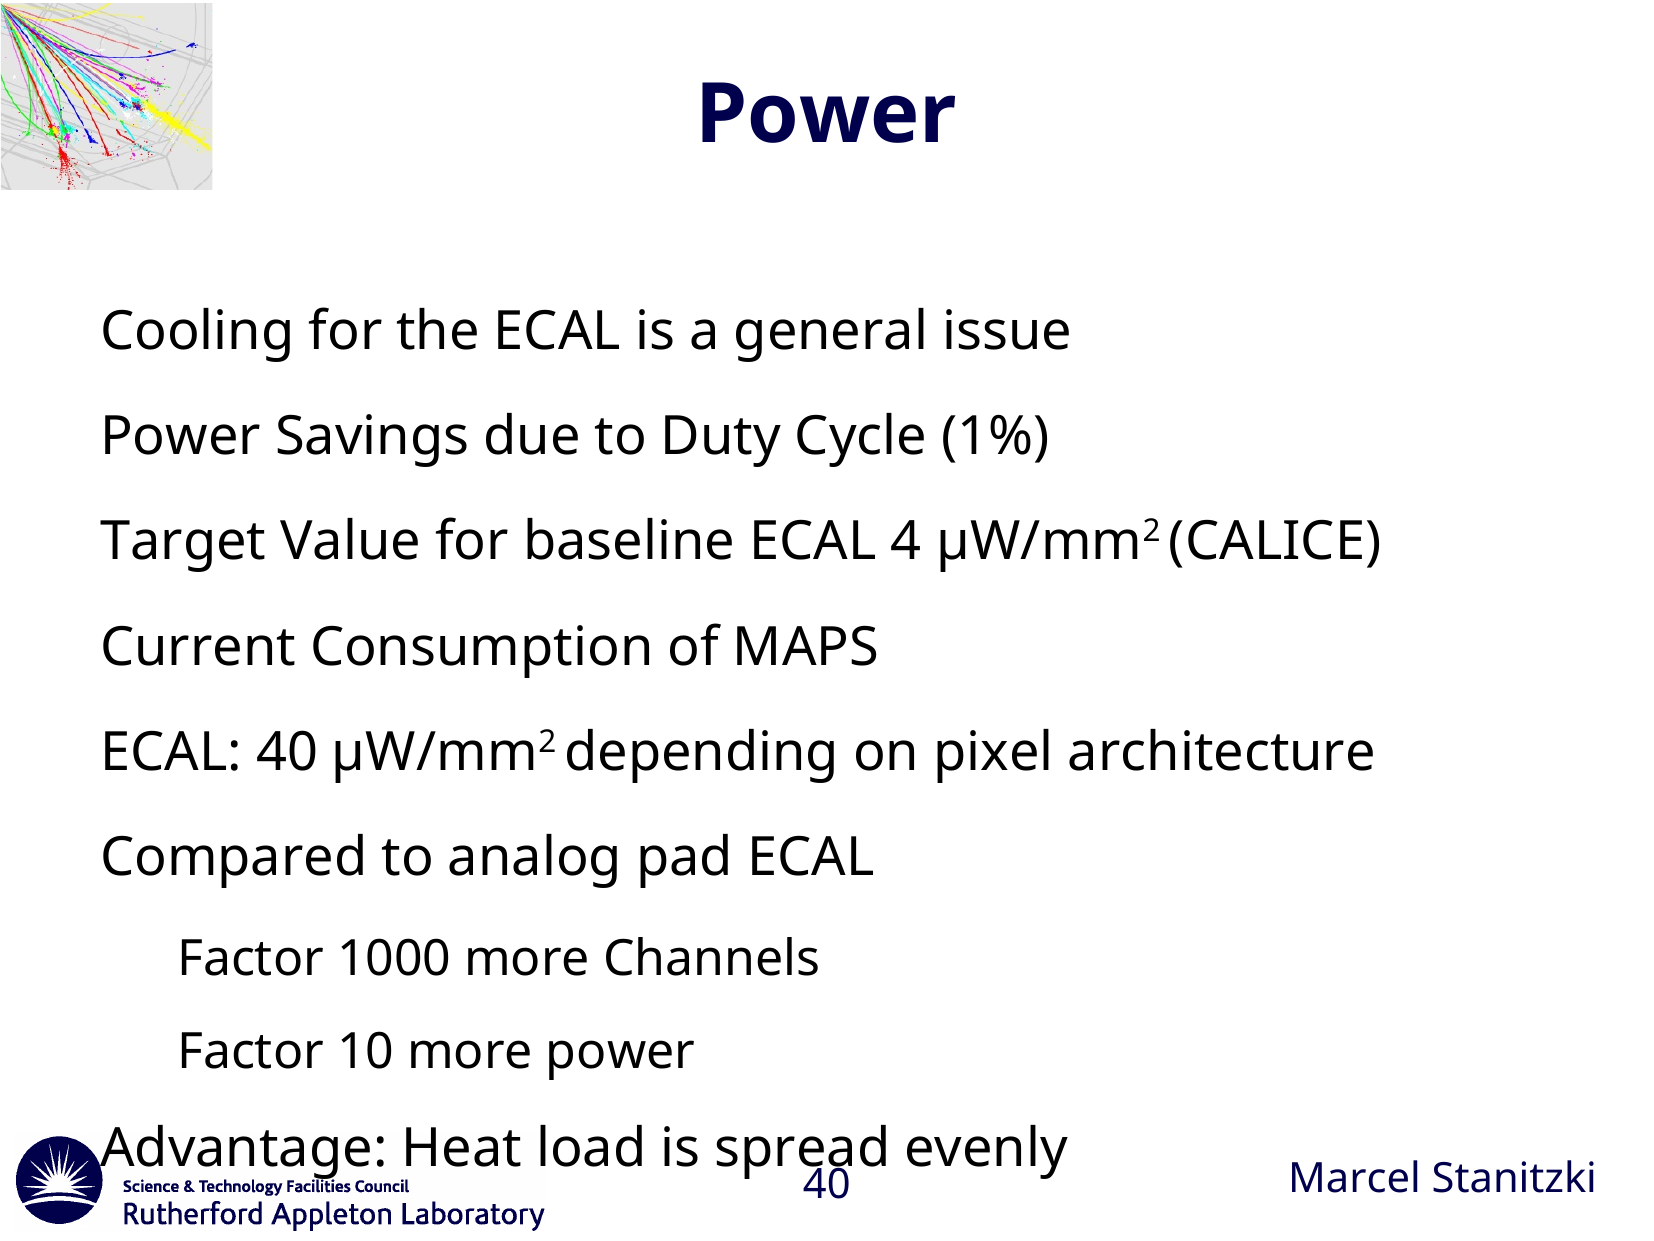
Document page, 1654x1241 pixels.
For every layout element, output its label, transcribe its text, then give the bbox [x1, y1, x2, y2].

picture [14, 1133, 545, 1231]
picture [111, 1133, 123, 1150]
picture [142, 1140, 158, 1163]
picture [411, 1133, 431, 1144]
picture [0, 3, 213, 190]
list Cooling for the ECAL is a general issue Power Savings due to Duty Cycle (1%) Target Value for baseline ECAL 4 µW/mm2 (CALICE) Current Consumption of MAPS ECAL: 40 µW/mm2 depending on pixel architecture Compared to analog pad ECAL Factor 1000 more Channels Factor 10 more power Advantage: Heat load is spread evenly [82, 290, 1571, 1110]
title Power [203, 5, 1451, 213]
